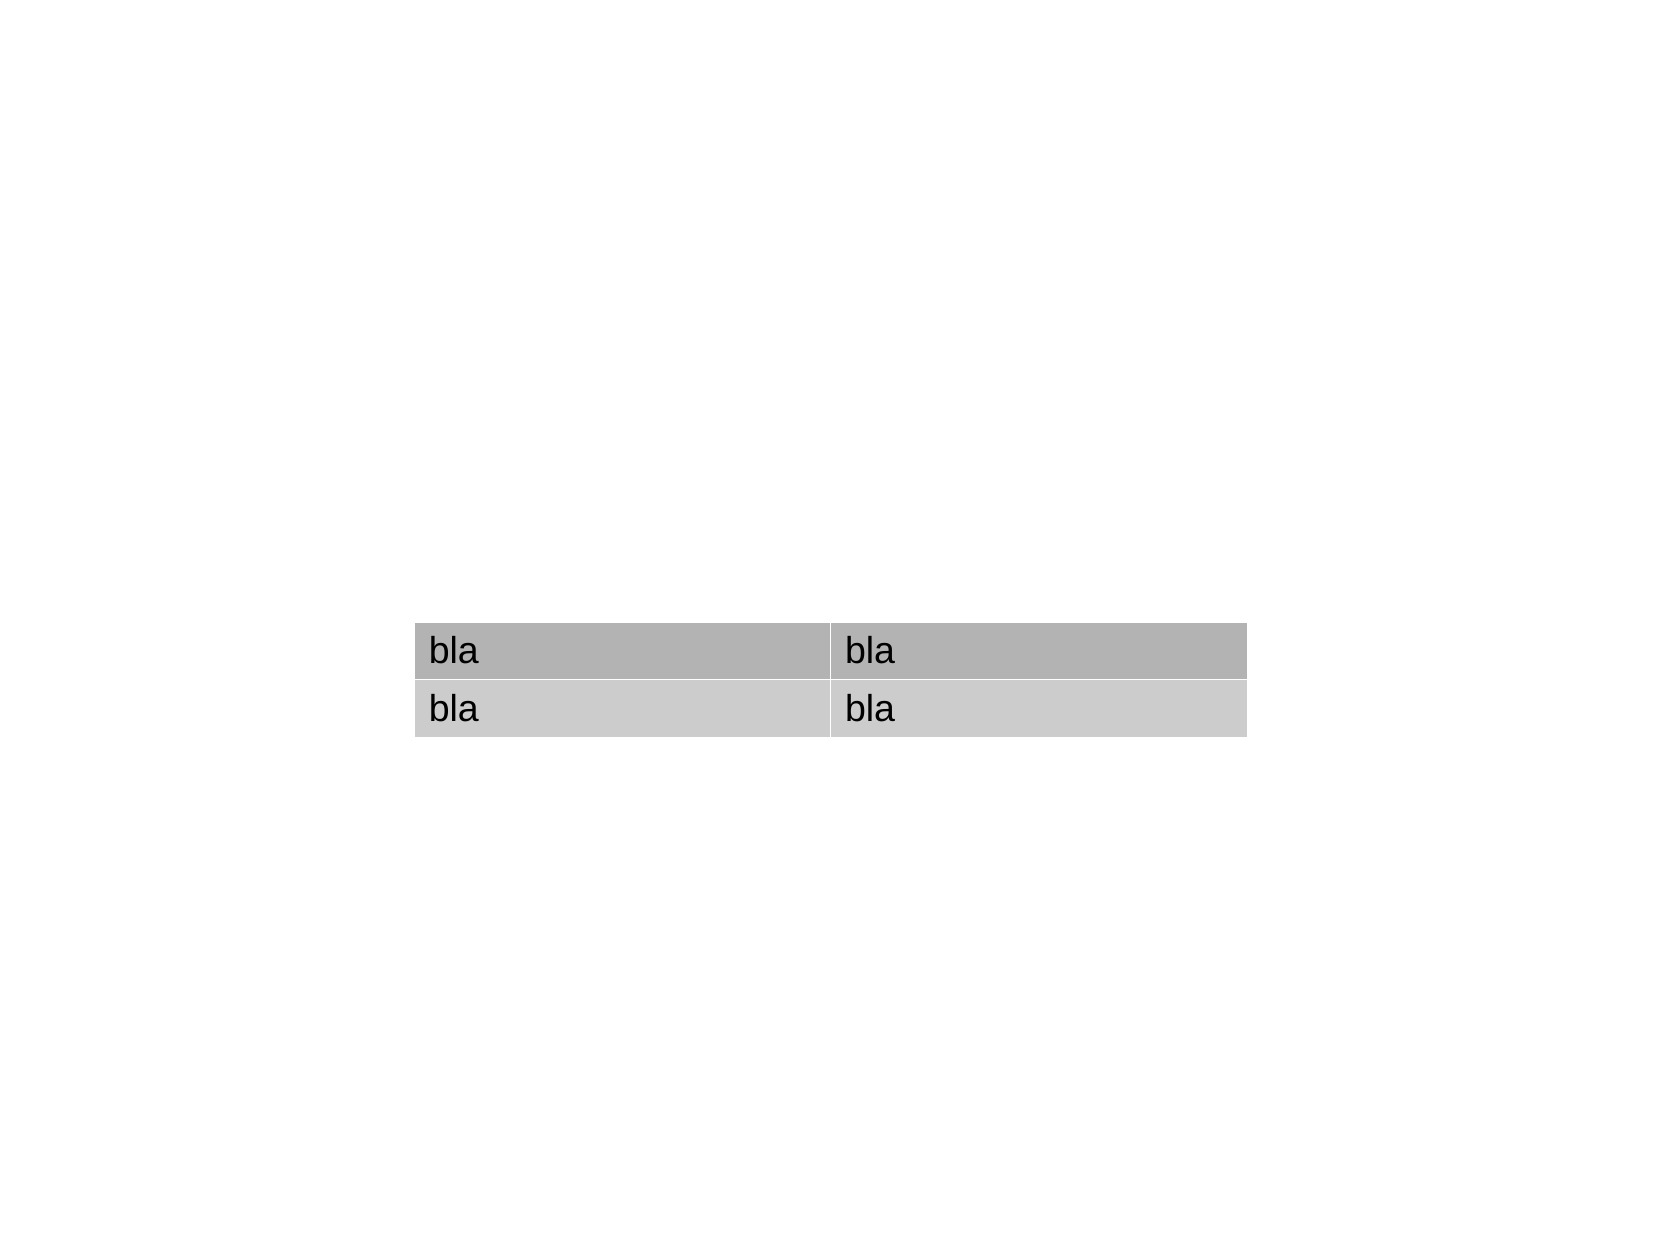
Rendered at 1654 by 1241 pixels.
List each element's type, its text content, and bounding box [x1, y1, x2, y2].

table_header bla [831, 623, 1247, 679]
table_cell bla [831, 680, 1247, 737]
table_header bla [415, 623, 830, 679]
table_cell bla [415, 680, 830, 737]
